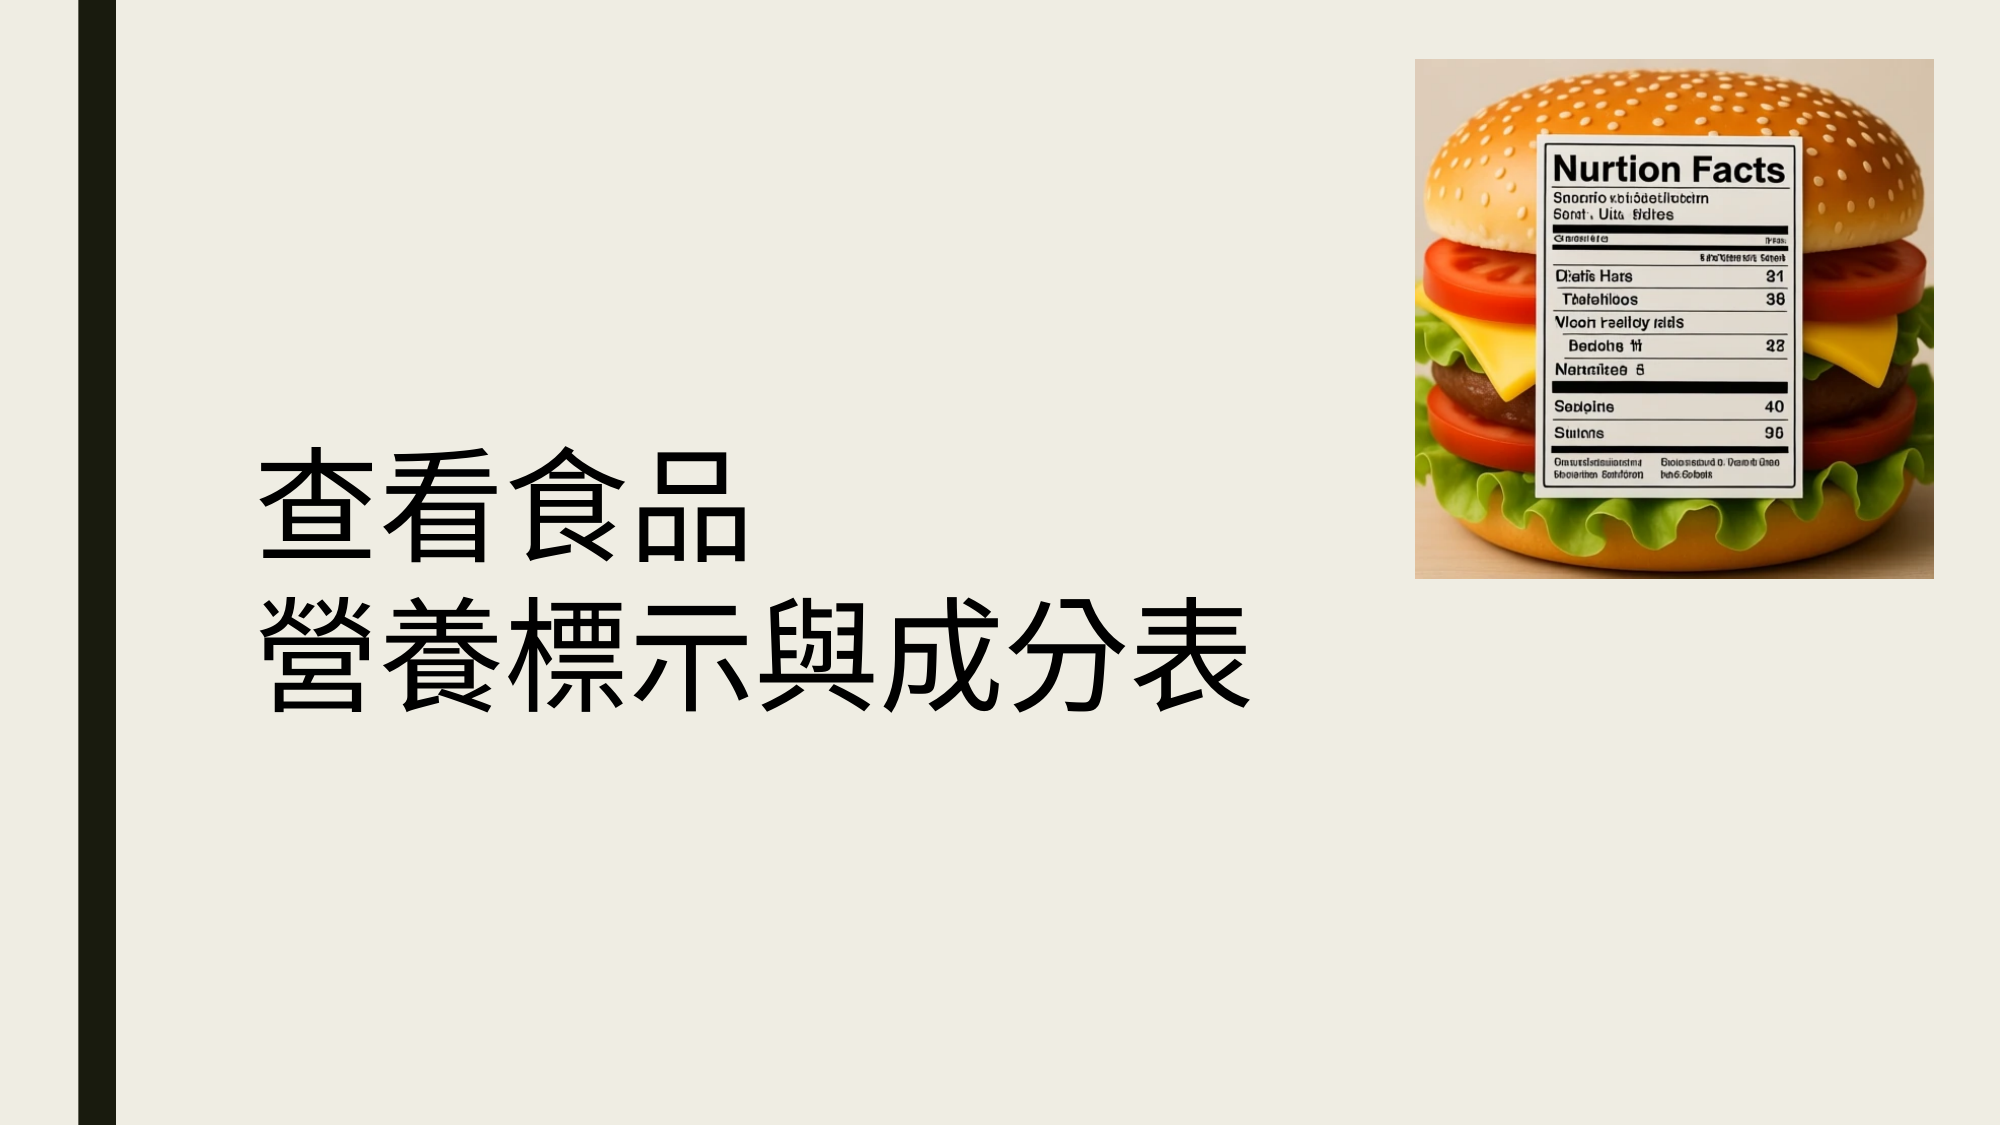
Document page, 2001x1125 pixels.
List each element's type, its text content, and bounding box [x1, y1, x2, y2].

picture [1415, 60, 1934, 579]
text_box 查看食品 營養標示與成分表 [239, 419, 1280, 738]
